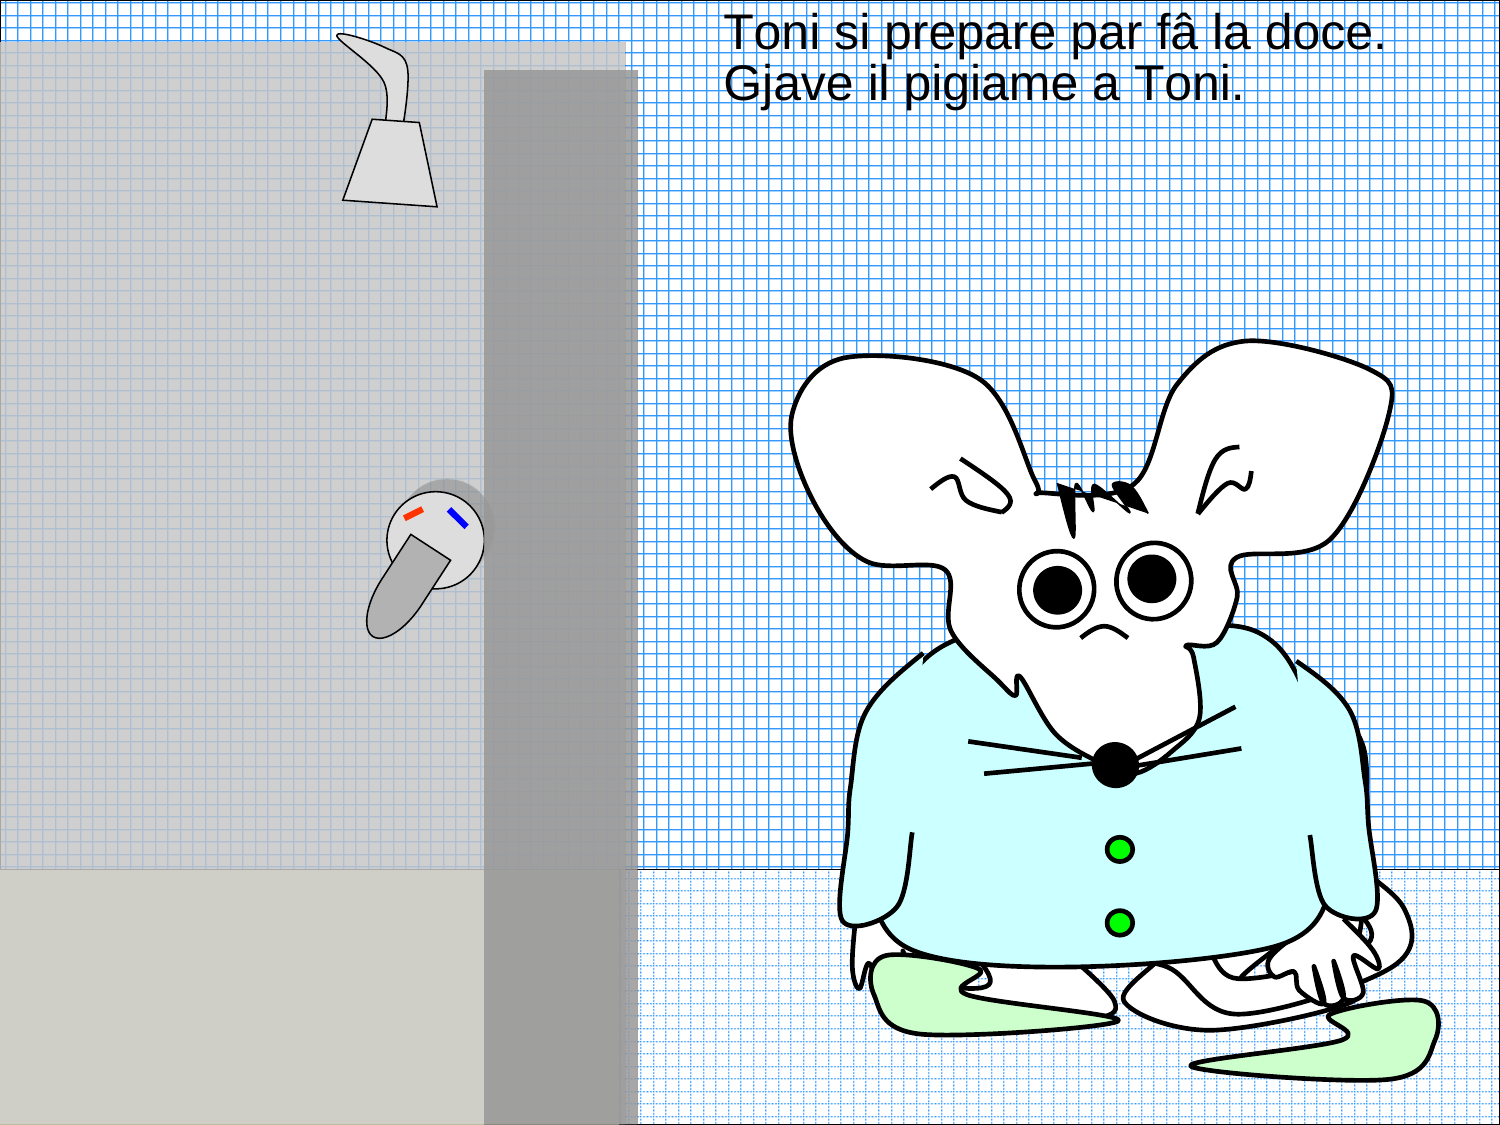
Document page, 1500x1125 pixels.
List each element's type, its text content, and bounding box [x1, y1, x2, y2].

text_box [0, 0, 1500, 1125]
text_box Toni si prepare par fâ la doce. Gjave il pigiame a Toni. [708, 0, 1415, 207]
